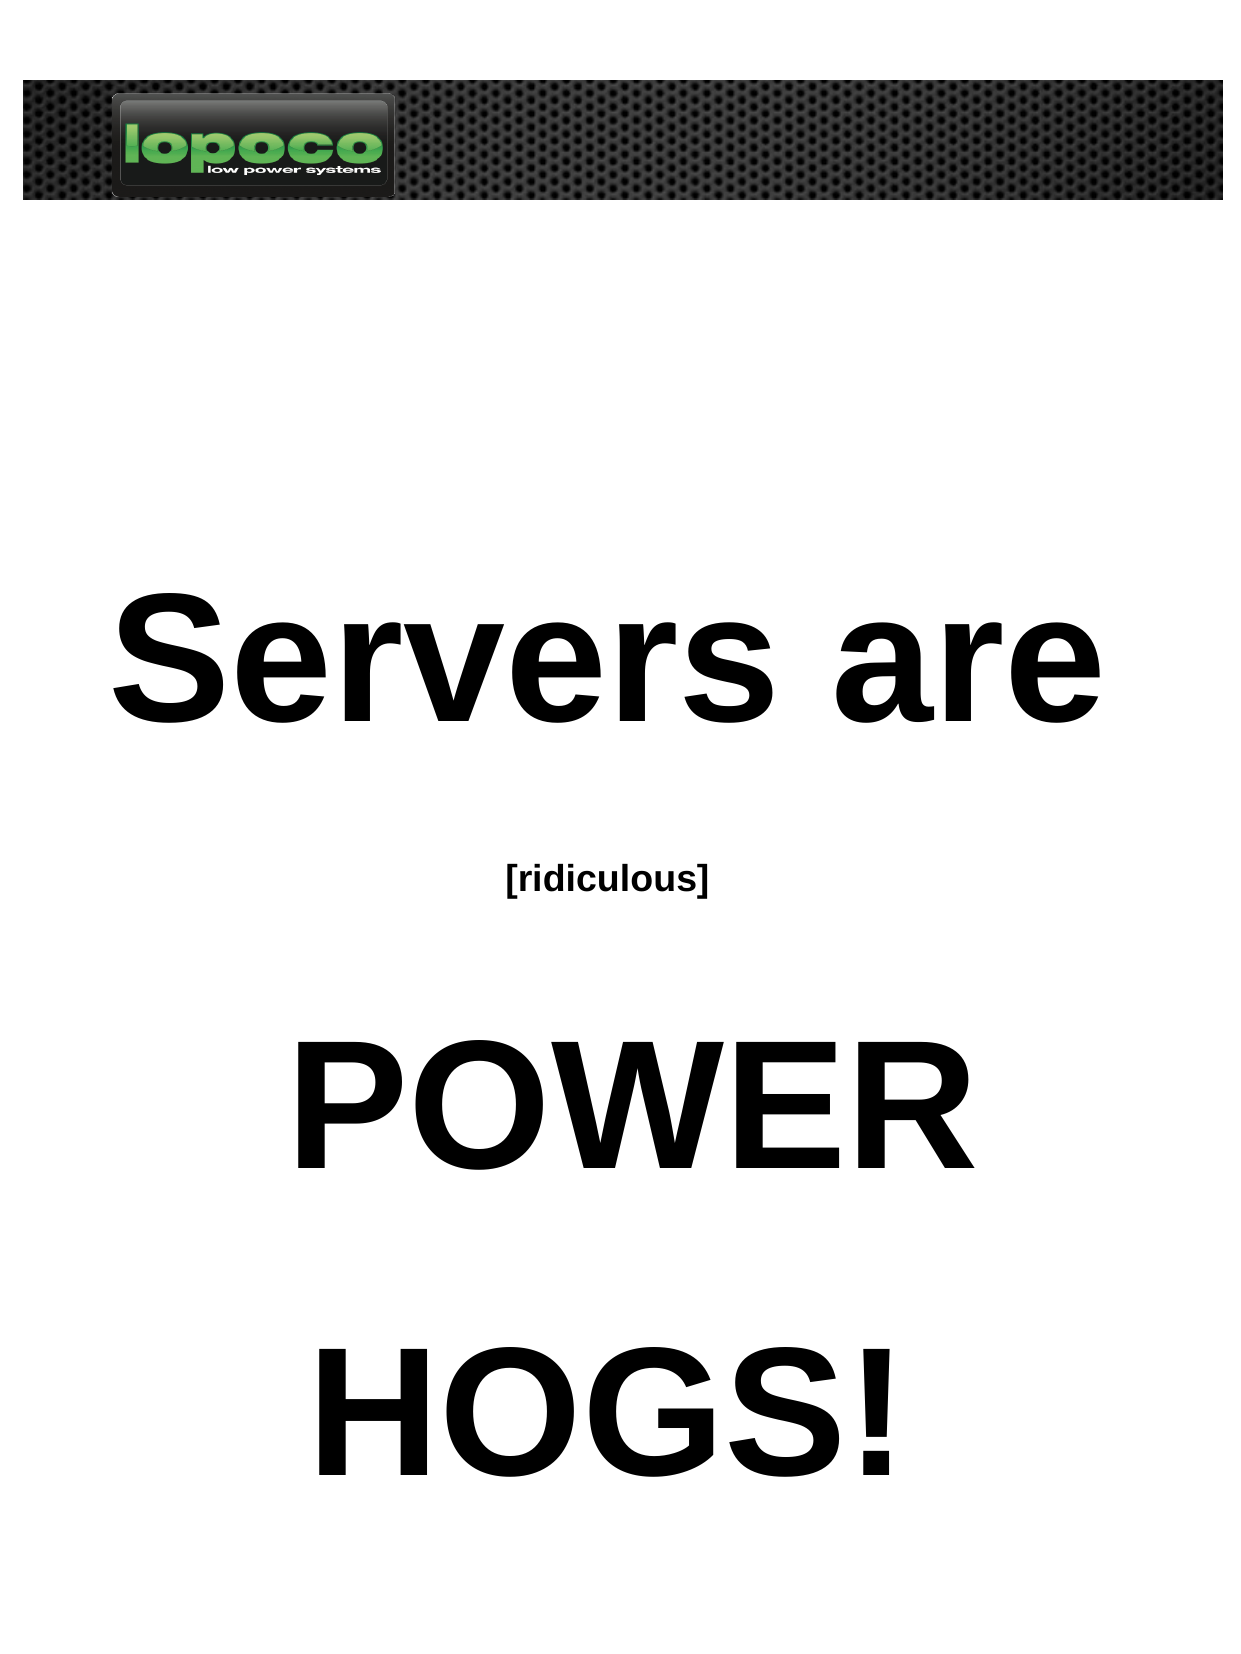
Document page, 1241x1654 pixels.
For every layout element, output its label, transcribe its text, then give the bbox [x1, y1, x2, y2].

picture [23, 80, 1223, 200]
subtitle Servers are [ridiculous] POWER HOGS! [62, 386, 1154, 1581]
